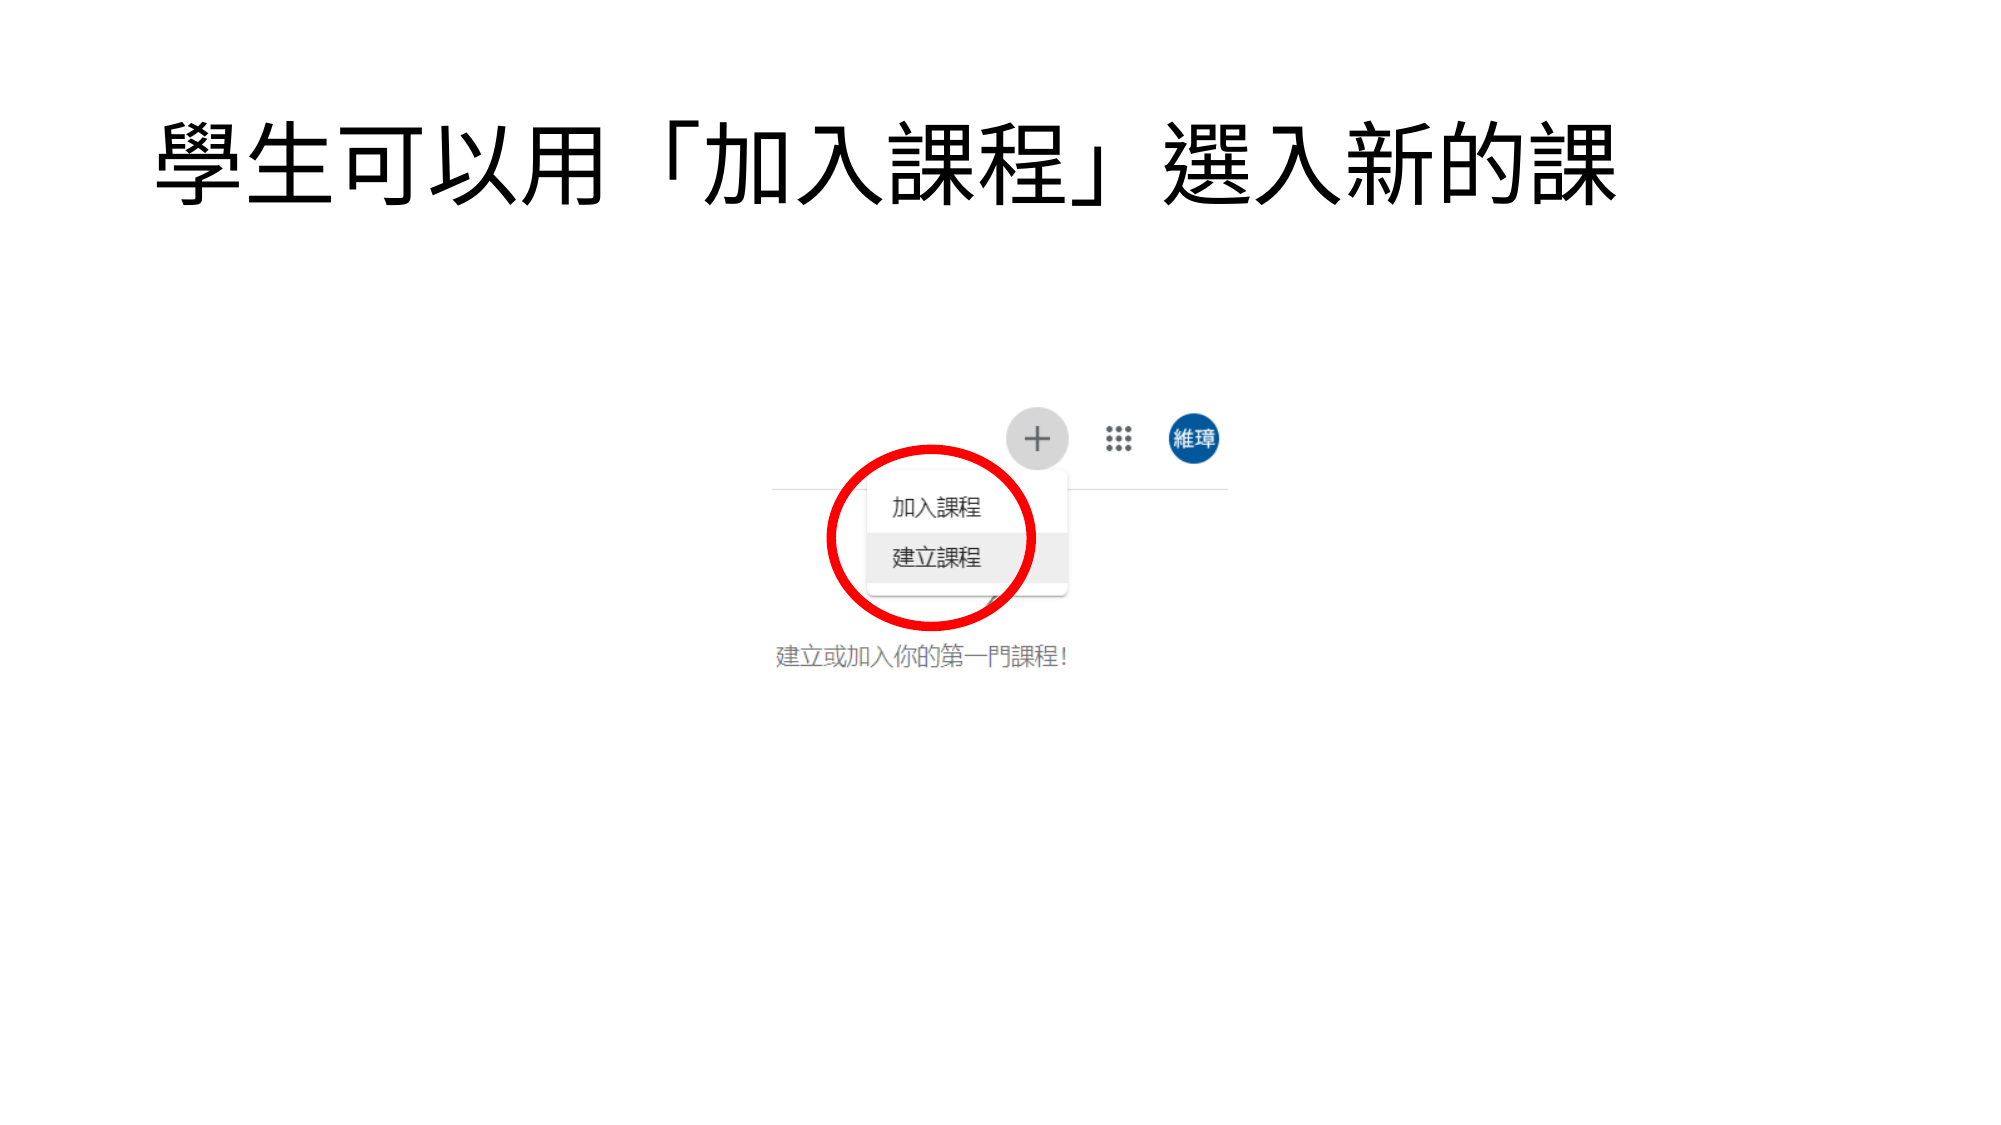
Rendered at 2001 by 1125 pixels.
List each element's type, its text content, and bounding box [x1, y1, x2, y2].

picture [772, 401, 1228, 724]
title 學生可以用「加入課程」選入新的課 [137, 59, 1863, 278]
